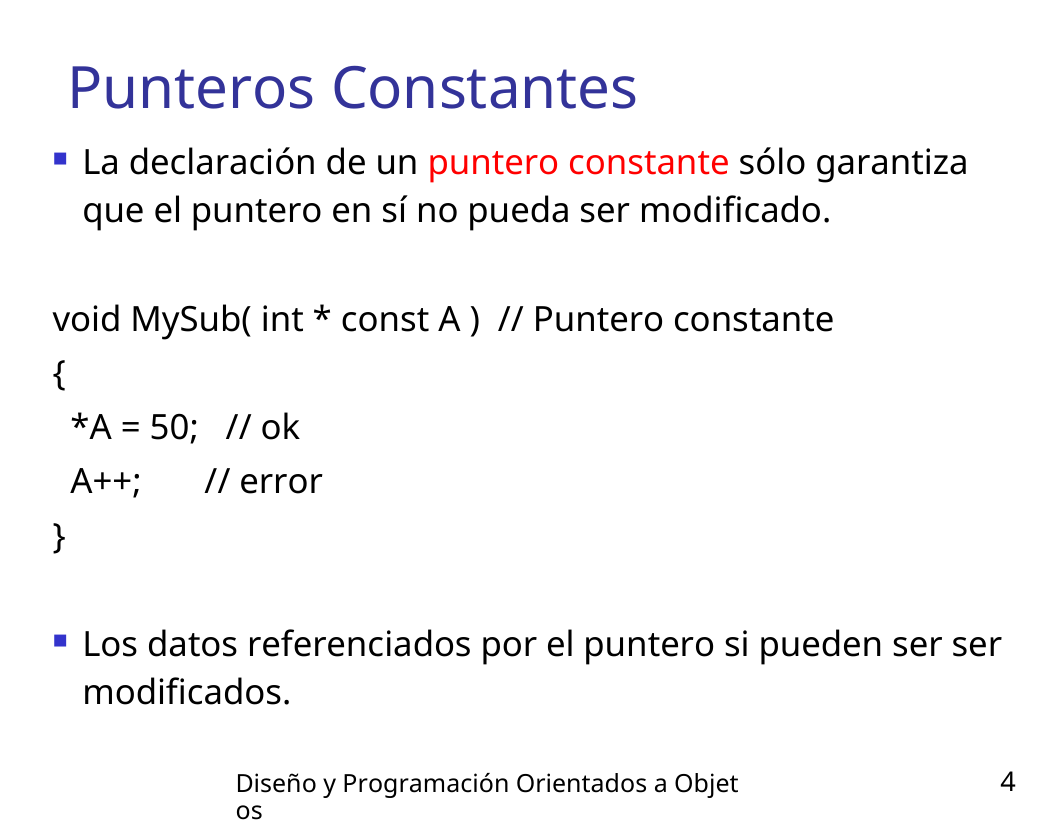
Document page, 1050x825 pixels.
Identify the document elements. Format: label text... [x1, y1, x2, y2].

title Punteros Constantes [52, 3, 1026, 134]
list La declaración de un puntero constante sólo garantiza que el puntero en sí no pueda ser modificado. void MySub( int * const A ) // Puntero constante { *A = 50; // ok A++; // error } Los datos referenciados por el puntero si pueden ser ser modificados. [52, 137, 1024, 728]
